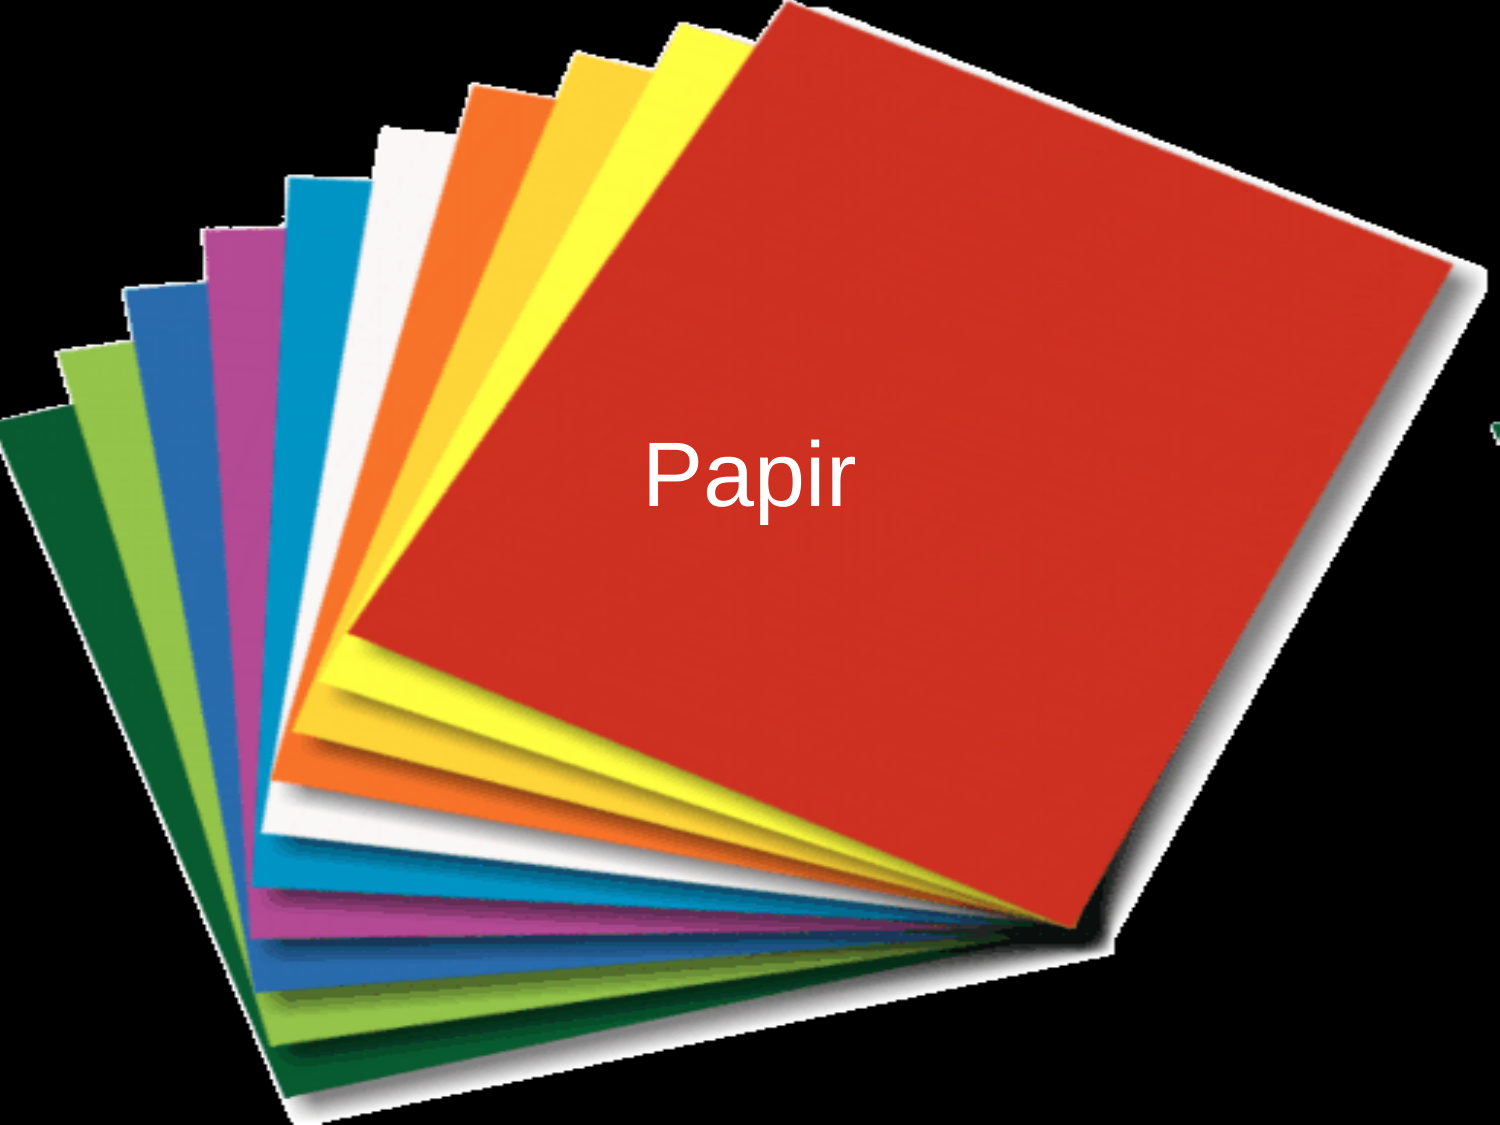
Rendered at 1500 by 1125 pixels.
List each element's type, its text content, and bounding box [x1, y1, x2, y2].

title Papir [112, 349, 1388, 591]
picture [0, 0, 1500, 1125]
